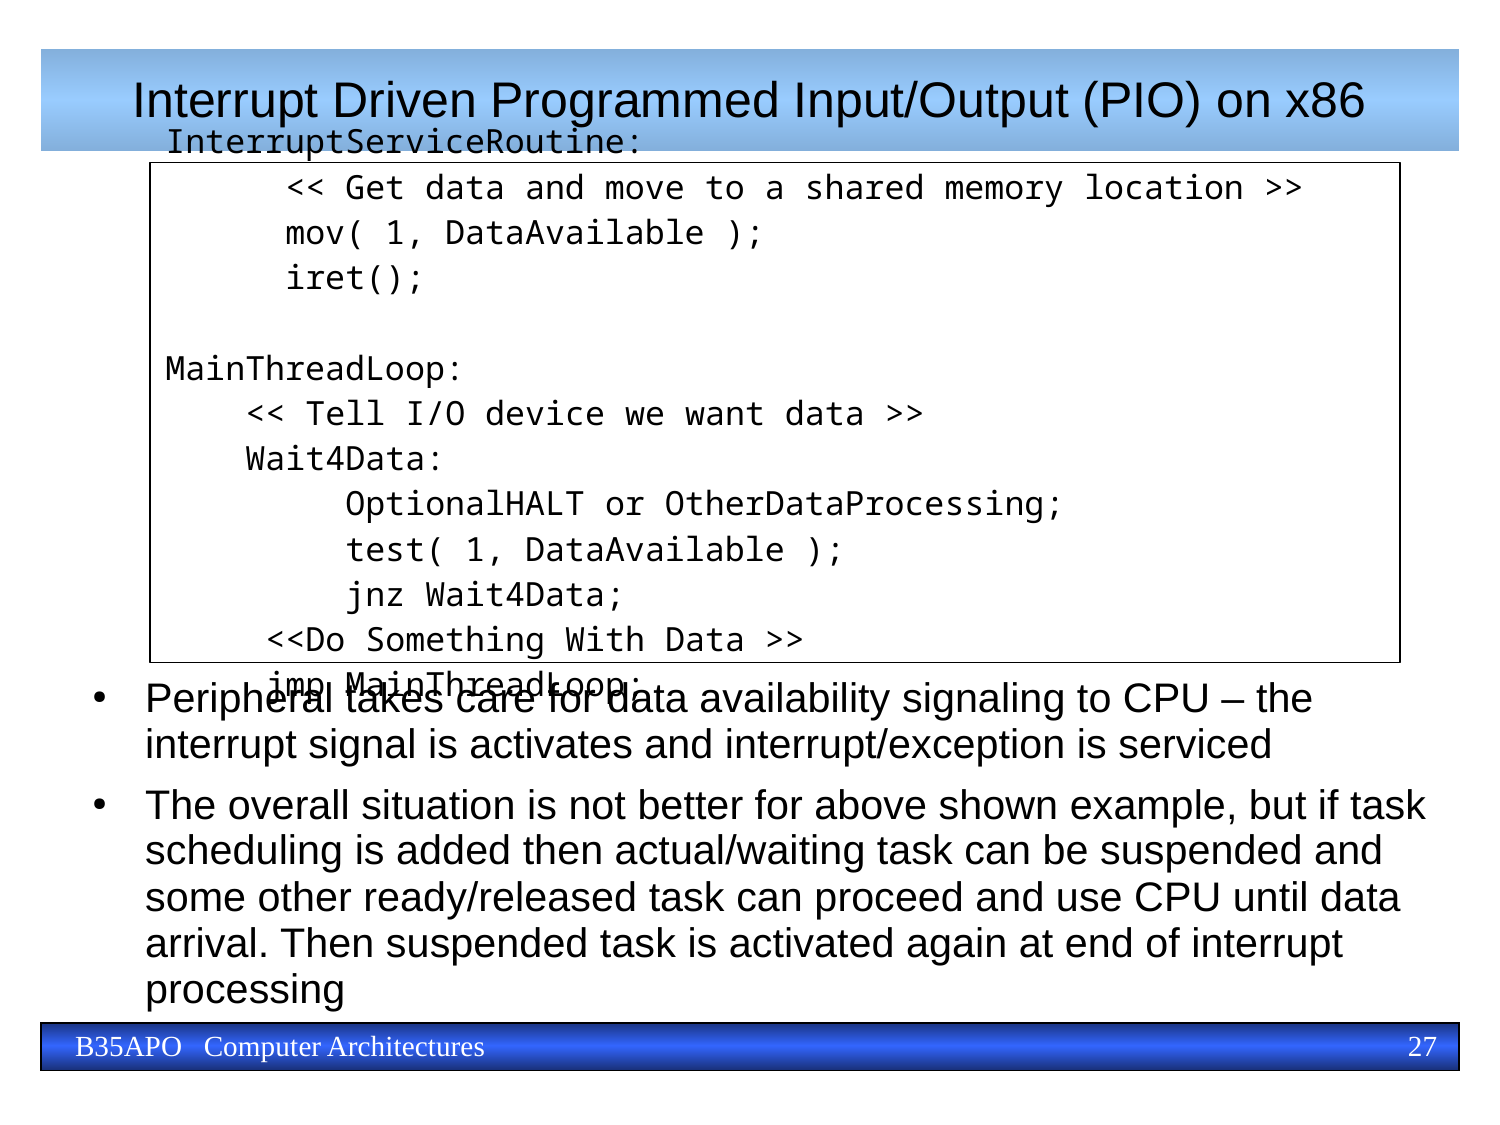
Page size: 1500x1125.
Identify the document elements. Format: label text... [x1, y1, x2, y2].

text_box InterruptServiceRoutine: << Get data and move to a shared memory location >> mov( 1, DataAvailable ); iret(); MainThreadLoop: << Tell I/O device we want data >> Wait4Data: OptionalHALT or OtherDataProcessing; test( 1, DataAvailable ); jnz Wait4Data; <<Do Something With Data >> jmp MainThreadLoop; [150, 162, 1400, 663]
list Peripheral takes care for data availability signaling to CPU – the interrupt signal is activates and interrupt/exception is serviced The overall situation is not better for above shown example, but if task scheduling is added then actual/waiting task can be suspended and some other ready/released task can proceed and use CPU until data arrival. Then suspended task is activated again at end of interrupt processing [75, 675, 1438, 1013]
title Interrupt Driven Programmed Input/Output (PIO) on x86 [41, 49, 1459, 151]
